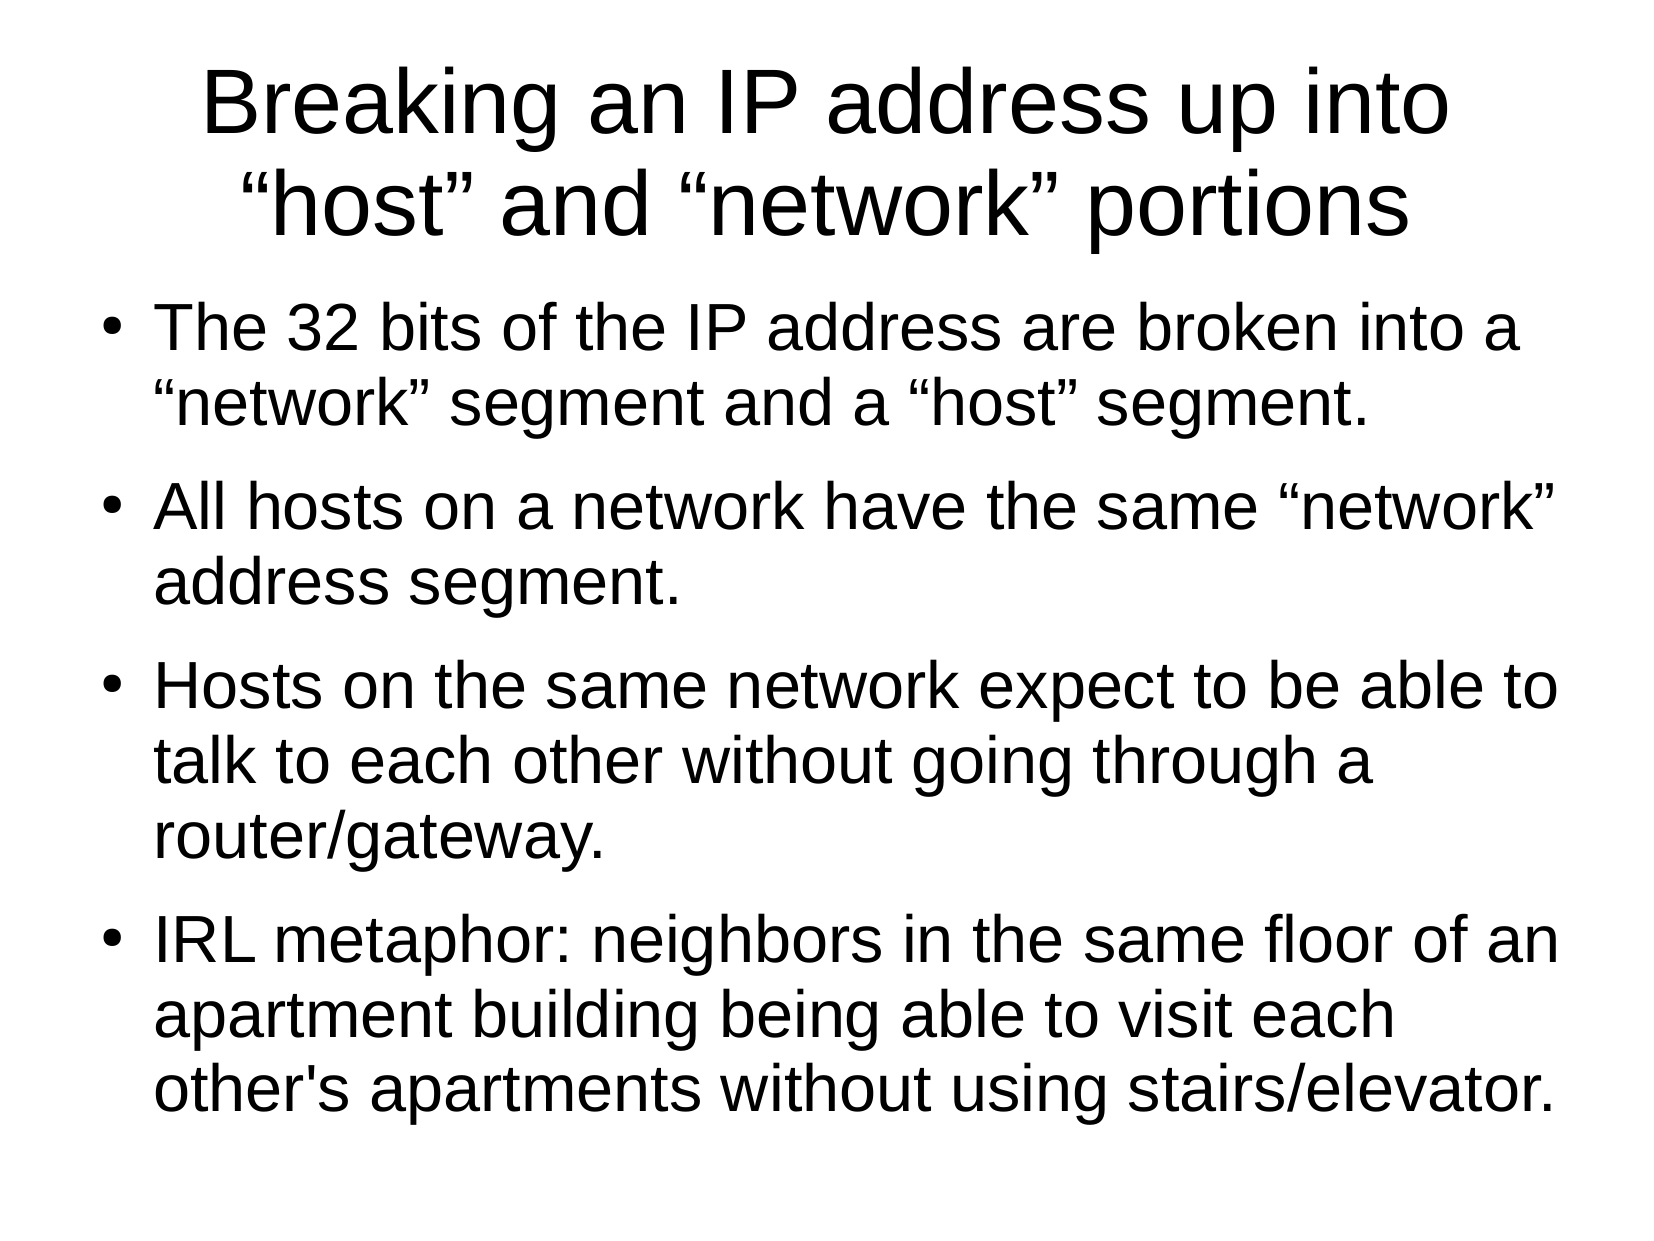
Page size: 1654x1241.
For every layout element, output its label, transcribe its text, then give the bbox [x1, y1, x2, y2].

title Breaking an IP address up into “host” and “network” portions [82, 49, 1571, 257]
list The 32 bits of the IP address are broken into a “network” segment and a “host” segment. All hosts on a network have the same “network” address segment. Hosts on the same network expect to be able to talk to each other without going through a router/gateway. IRL metaphor: neighbors in the same floor of an apartment building being able to visit each other's apartments without using stairs/elevator. [82, 290, 1571, 1127]
